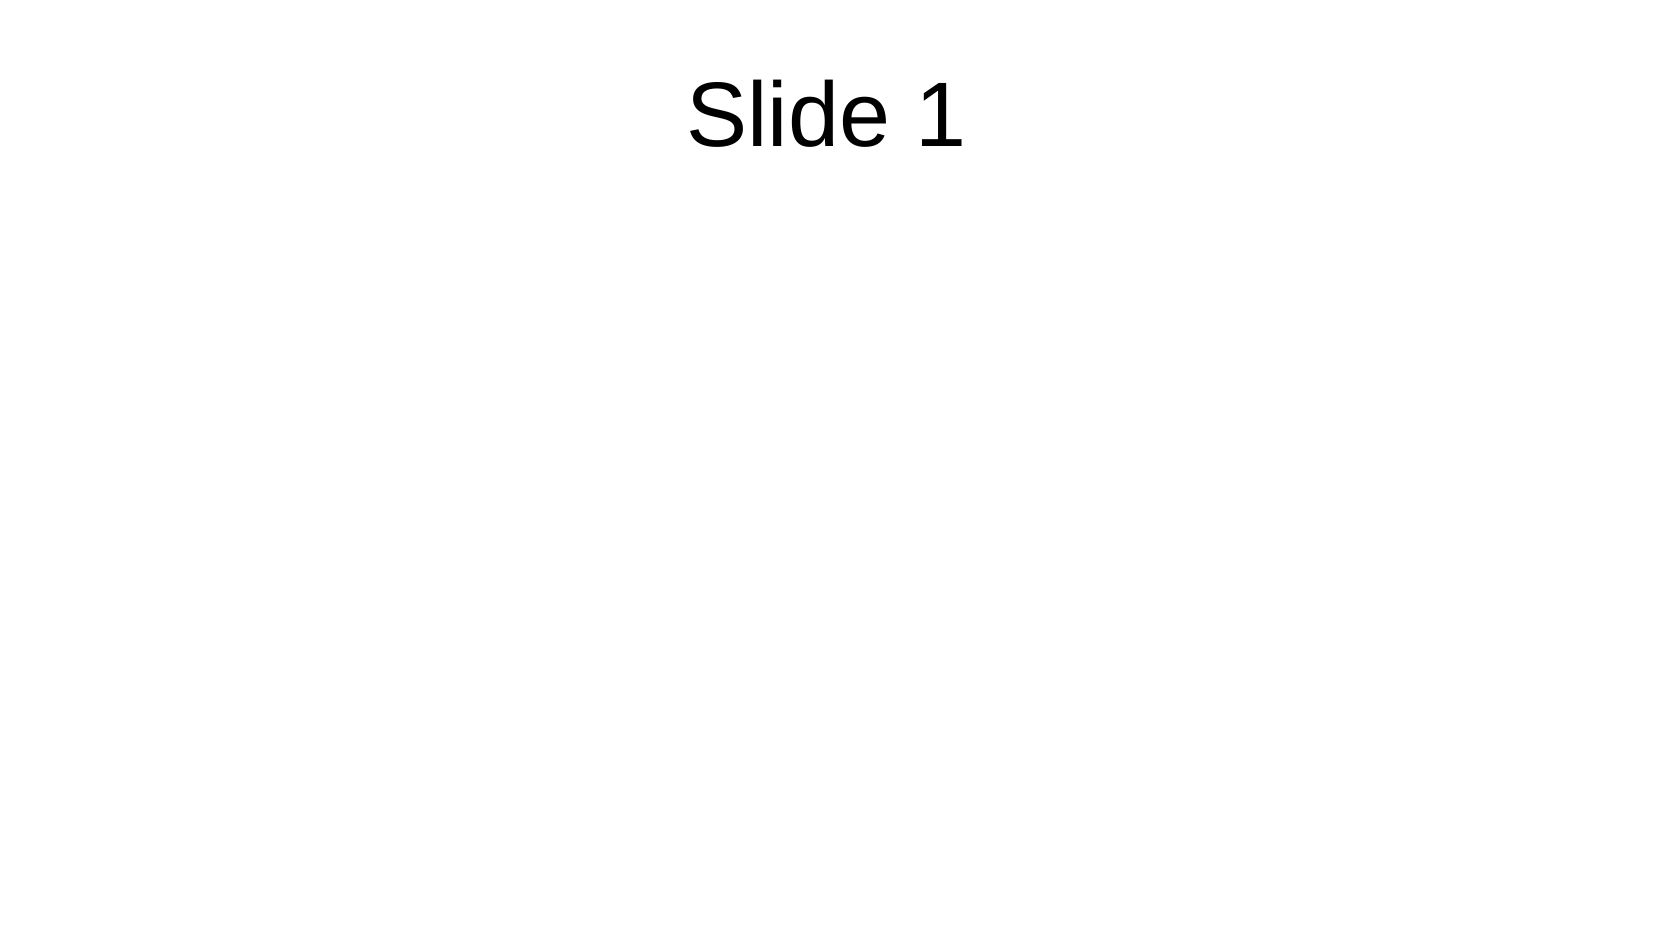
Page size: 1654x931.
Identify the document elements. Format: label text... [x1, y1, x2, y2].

title Slide 1 [82, 37, 1571, 193]
